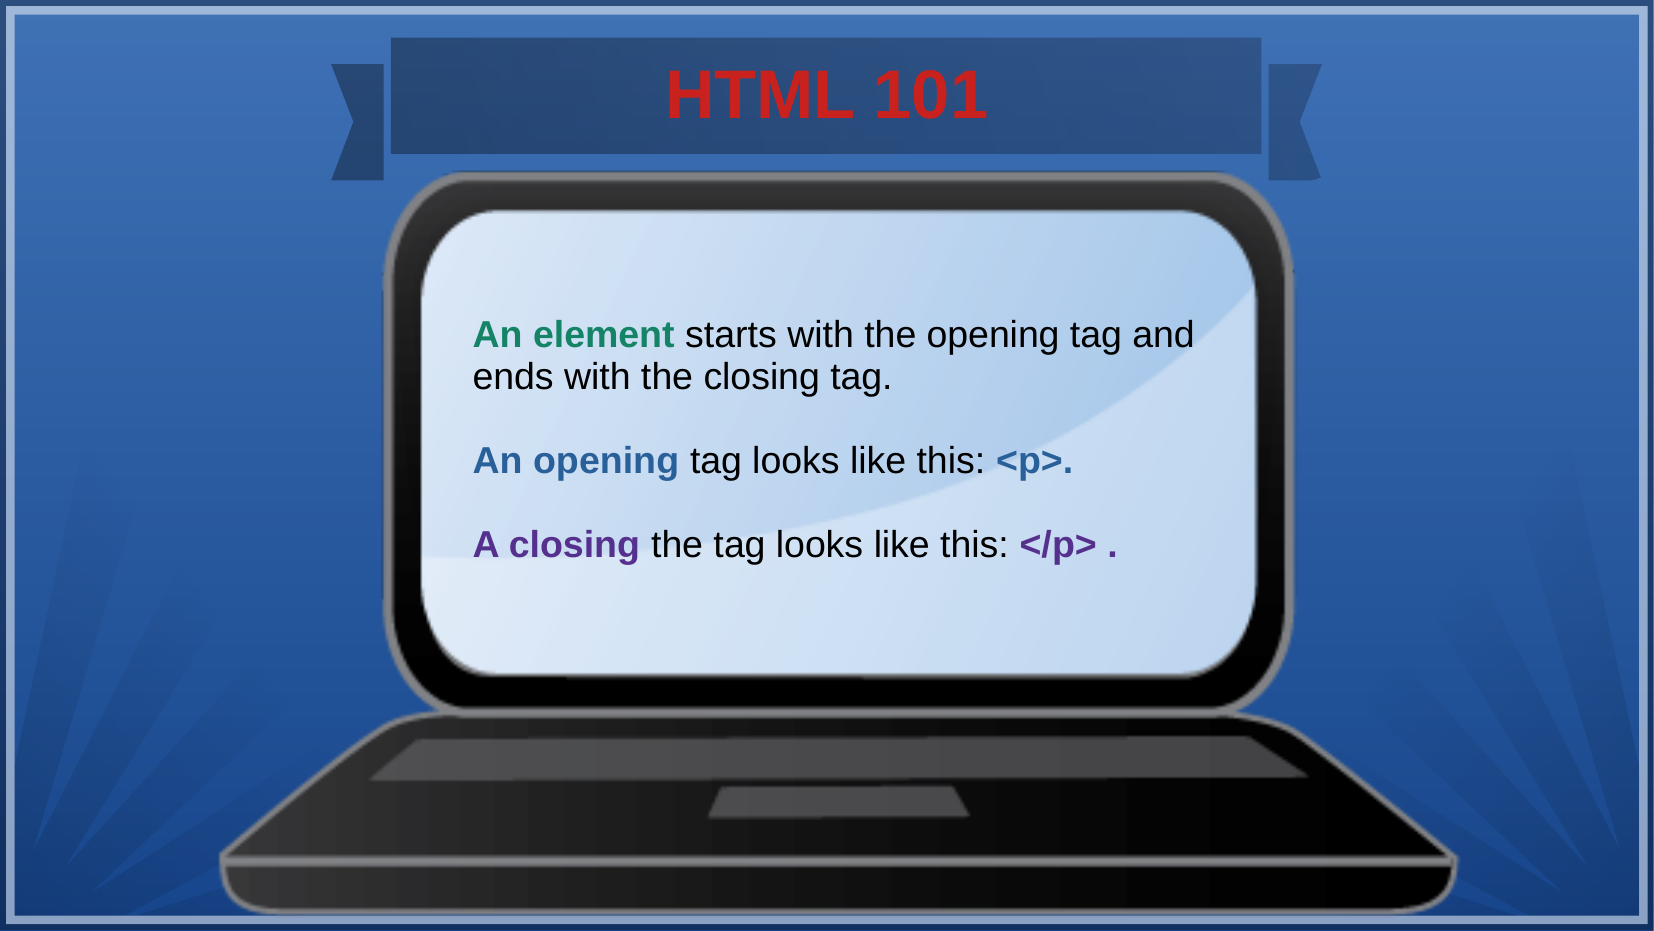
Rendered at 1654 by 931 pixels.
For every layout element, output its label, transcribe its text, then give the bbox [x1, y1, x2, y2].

text_box An element starts with the opening tag and ends with the closing tag. An opening tag looks like this: <p>. A closing the tag looks like this: </p> . [458, 305, 1244, 584]
picture [164, 119, 1514, 931]
title HTML 101 [389, 35, 1264, 154]
